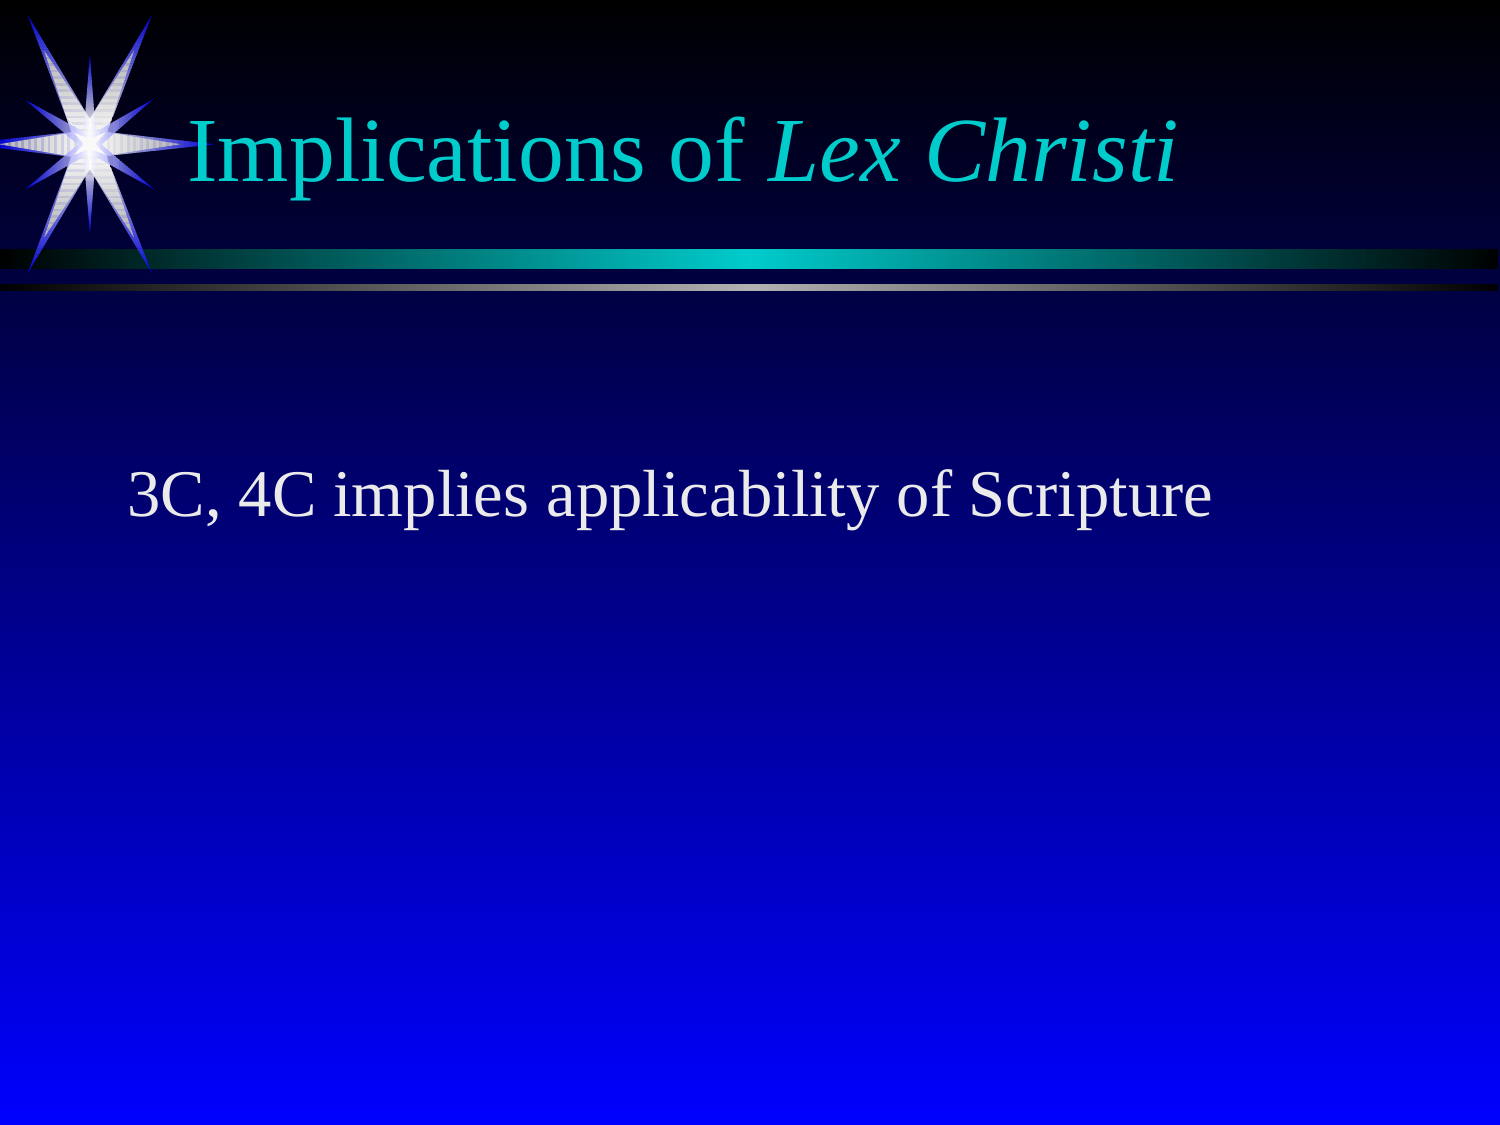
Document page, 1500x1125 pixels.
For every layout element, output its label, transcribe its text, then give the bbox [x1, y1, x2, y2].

text_box 3C, 4C implies applicability of Scripture [112, 450, 1313, 539]
title Implications of Lex Christi [187, 56, 1463, 244]
text_box you [127, 233, 139, 239]
text_box you [40, 233, 52, 239]
